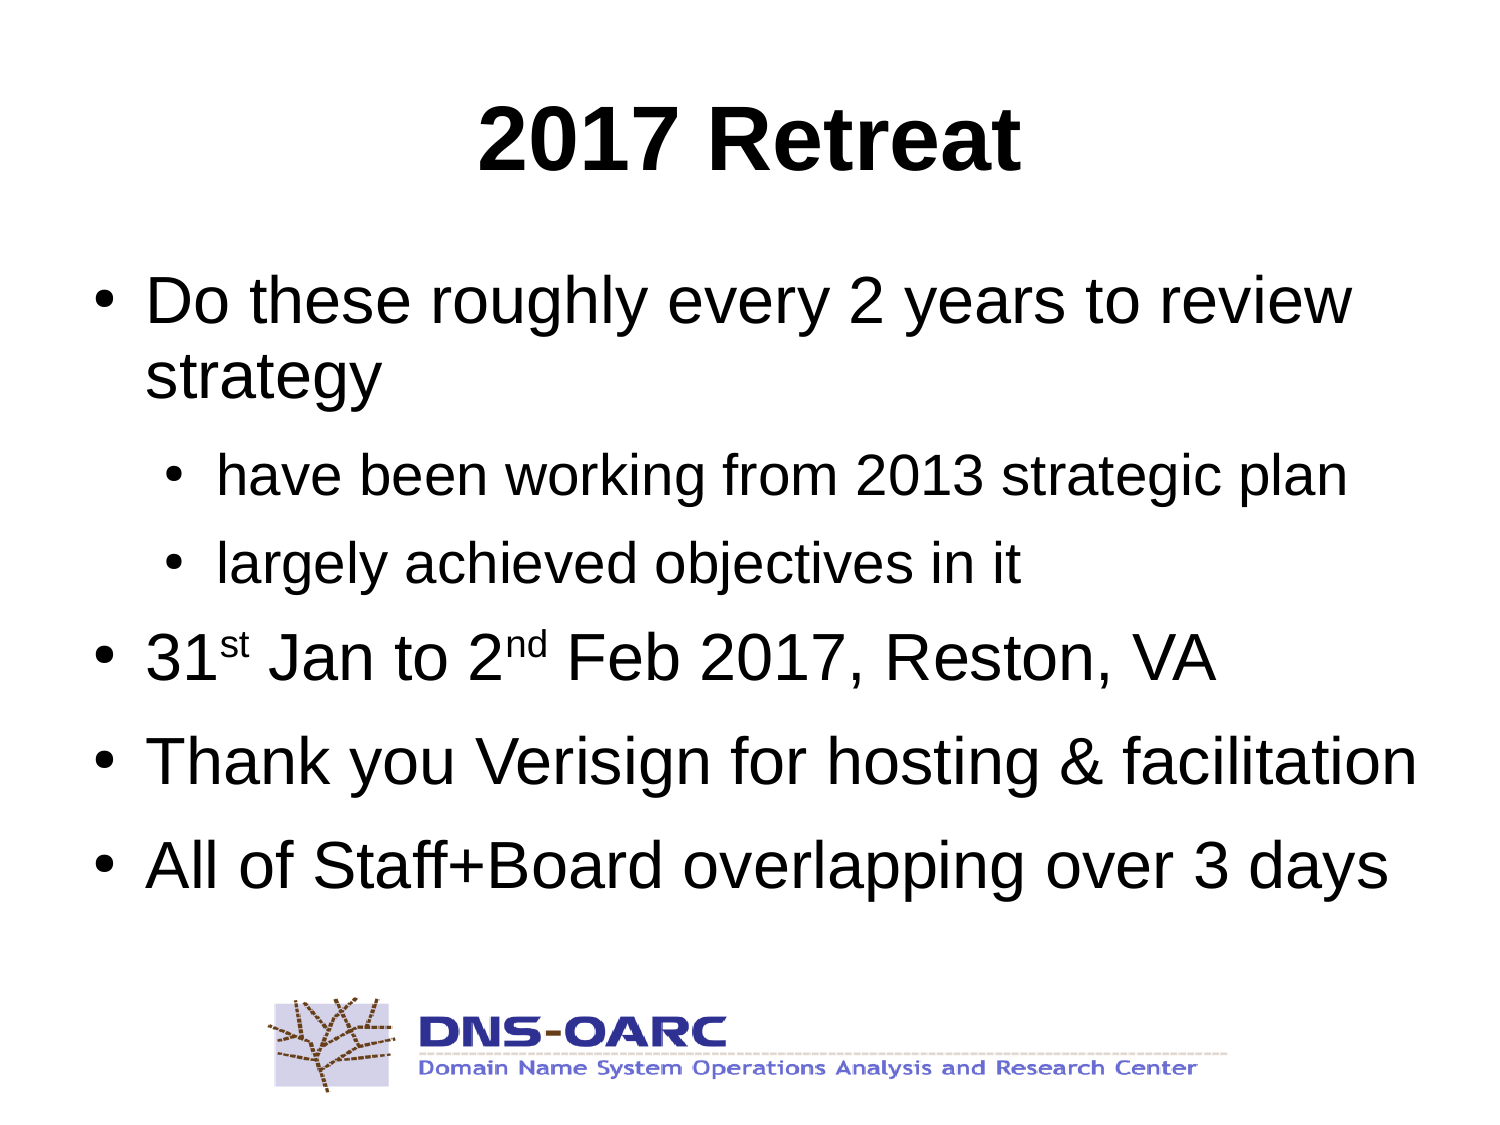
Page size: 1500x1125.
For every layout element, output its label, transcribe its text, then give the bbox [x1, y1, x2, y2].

list Do these roughly every 2 years to review strategy have been working from 2013 strategic plan largely achieved objectives in it 31st Jan to 2nd Feb 2017, Reston, VA Thank you Verisign for hosting & facilitation All of Staff+Board overlapping over 3 days [75, 263, 1425, 916]
picture [214, 991, 1259, 1099]
title 2017 Retreat [75, 44, 1425, 233]
